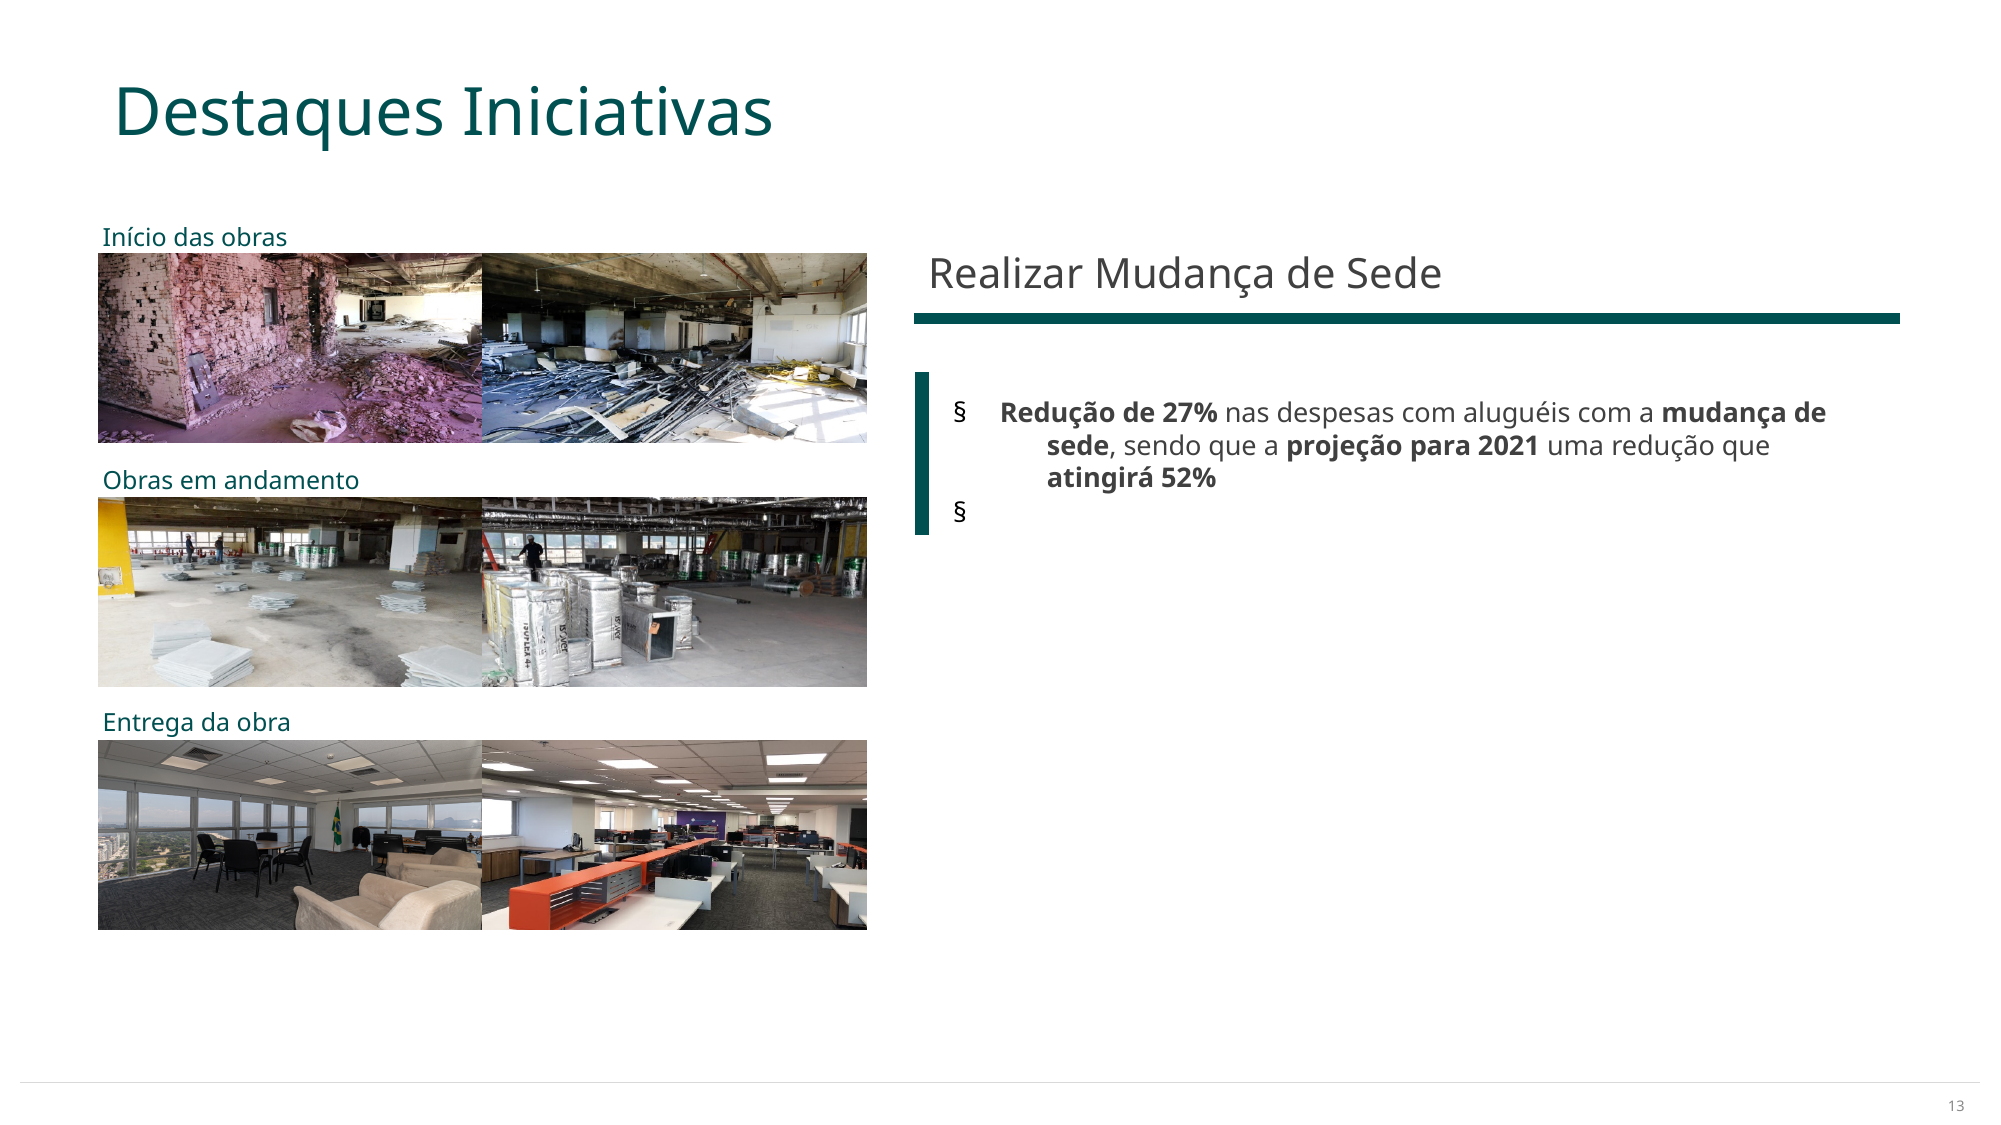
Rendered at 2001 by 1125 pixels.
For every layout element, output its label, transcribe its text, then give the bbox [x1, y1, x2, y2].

text_box Redução de 27% nas despesas com aluguéis com a mudança de sede, sendo que a projeção para 2021 uma redução que atingirá 52% [938, 388, 1898, 535]
text_box Início das obras [87, 213, 383, 260]
picture [98, 740, 867, 930]
picture [98, 253, 867, 443]
picture [98, 497, 867, 687]
text_box [914, 313, 1900, 324]
text_box Entrega da obra [87, 698, 383, 744]
text_box Obras em andamento [87, 456, 383, 503]
title Destaques Iniciativas [98, 45, 1899, 173]
text_box [915, 372, 929, 535]
text_box Realizar Mudança de Sede [913, 238, 1898, 305]
